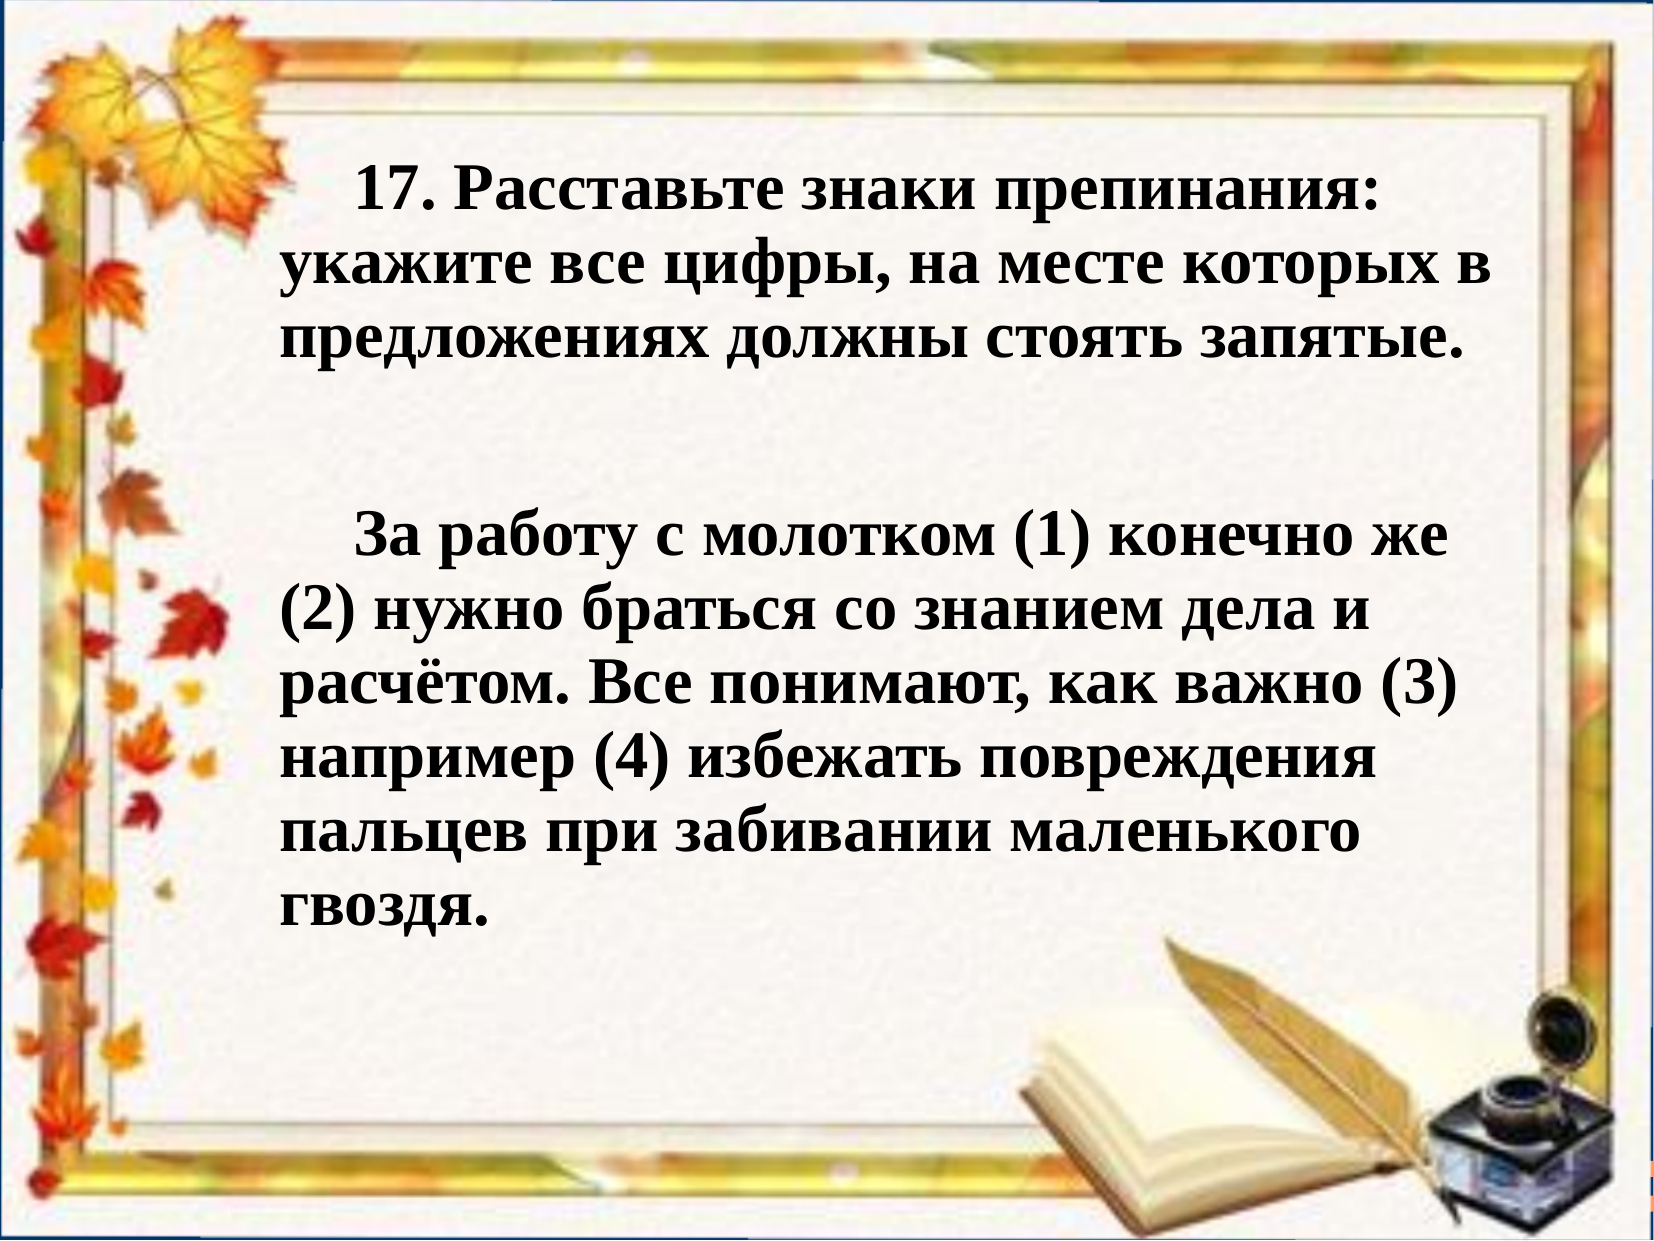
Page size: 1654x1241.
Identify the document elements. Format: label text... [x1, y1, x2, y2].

picture [0, 0, 1654, 1241]
text_box 17. Расставьте знаки препинания: укажите все цифры, на месте которых в предложениях должны стоять запятые. За работу с молотком (1) конечно же (2) нужно браться со знанием дела и расчётом. Все понимают, как важно (3) например (4) избежать повреждения пальцев при забивании маленького гвоздя. [264, 142, 1536, 1047]
